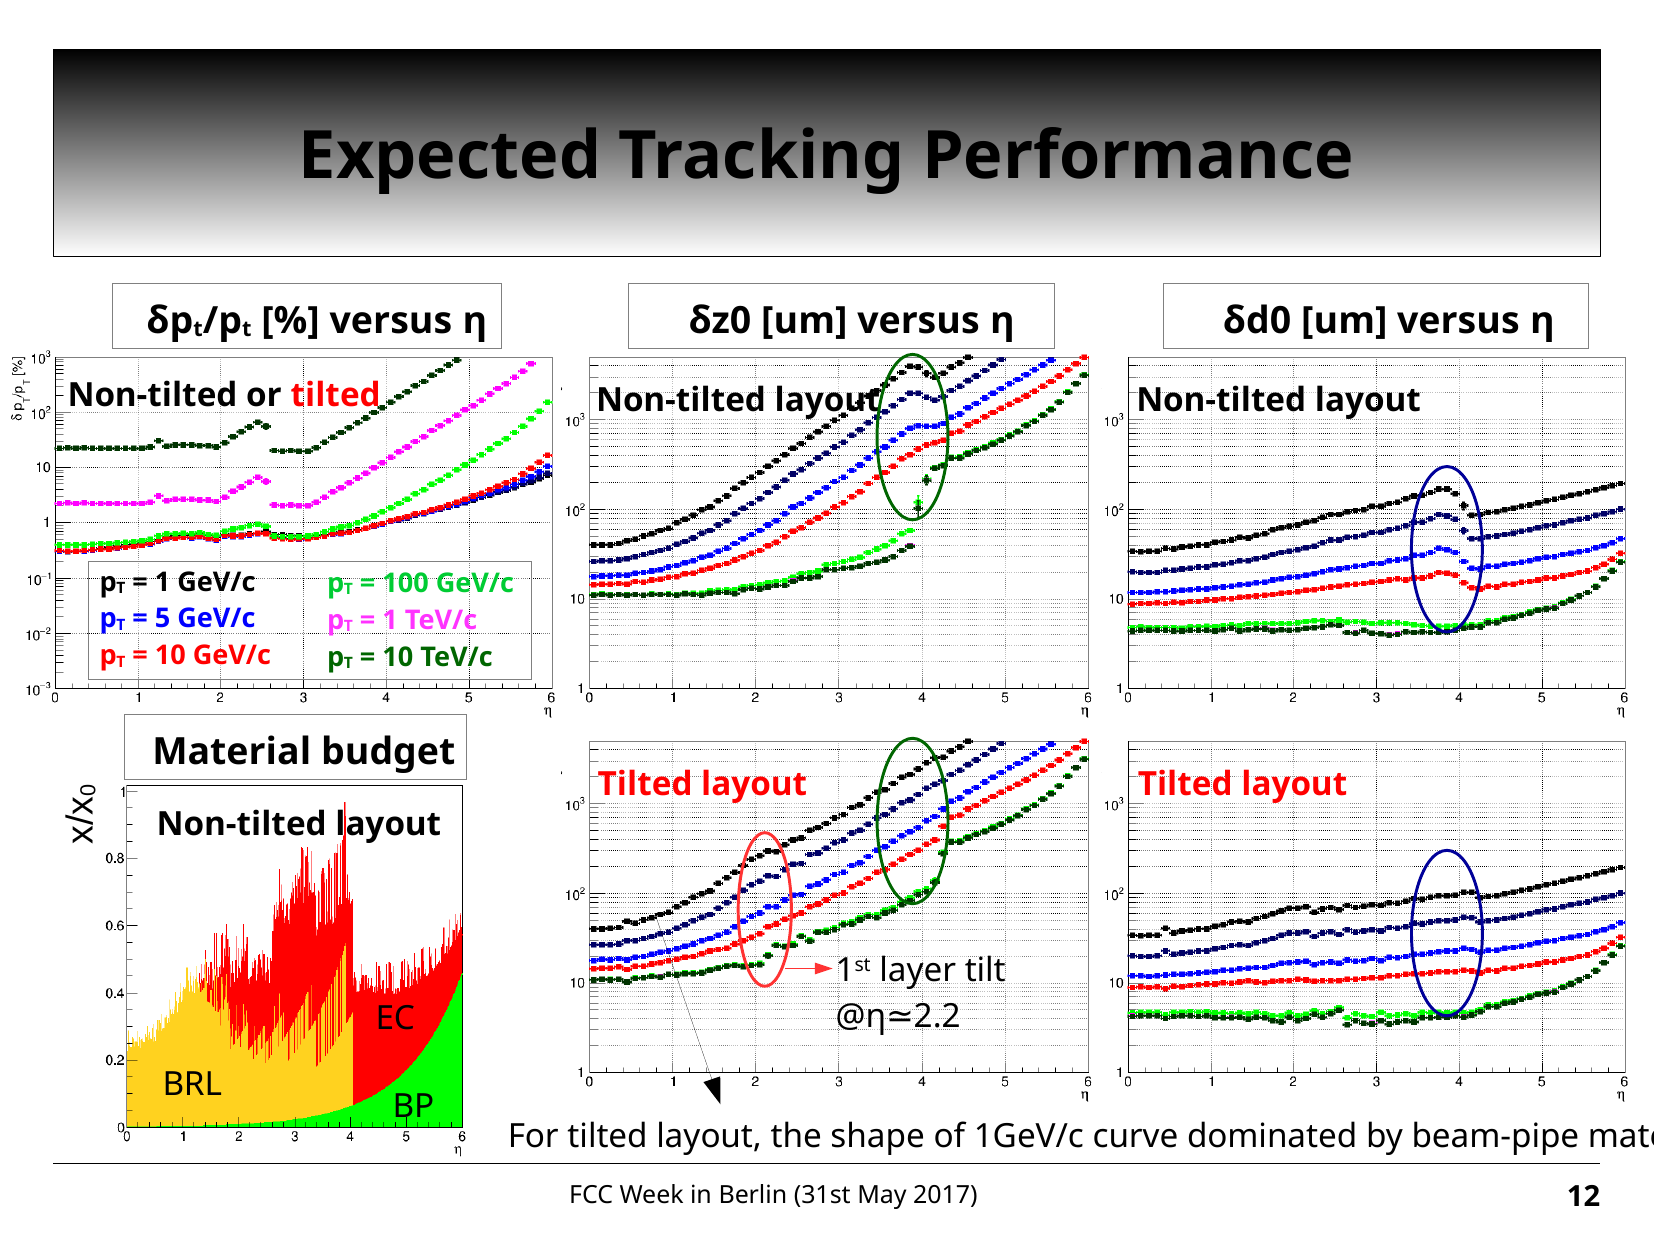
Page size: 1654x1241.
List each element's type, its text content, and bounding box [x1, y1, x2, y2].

text_box For tilted layout, the shape of 1GeV/c curve dominated by beam-pipe material! [493, 1104, 1644, 1156]
text_box Non-tilted or tilted [52, 363, 374, 415]
text_box Non-tilted layout [581, 368, 877, 421]
picture [879, 356, 946, 518]
text_box [1163, 283, 1589, 349]
text_box x/x0 [51, 769, 121, 860]
text_box Non-tilted layout [141, 792, 438, 845]
text_box BP [377, 1074, 452, 1127]
text_box EC [360, 986, 436, 1038]
picture [561, 315, 1630, 1114]
text_box pT = 1 GeV/c pT = 5 GeV/c pT = 10 GeV/c [89, 562, 274, 679]
picture [100, 776, 474, 1161]
text_box δd0 [um] versus η [1208, 285, 1599, 355]
text_box δz0 [um] versus η [673, 285, 1065, 355]
text_box [124, 714, 467, 780]
text_box BRL [147, 1052, 242, 1105]
picture [3, 315, 557, 730]
text_box [112, 283, 502, 349]
text_box δpt/pt [%] versus η [131, 285, 490, 355]
text_box Non-tilted layout [1121, 369, 1417, 421]
text_box Tilted layout [582, 752, 812, 805]
text_box 1st layer tilt @η≃2.2 [820, 938, 1134, 1029]
text_box pT = 1 GeV/c pT = 5 GeV/c pT = 10 GeV/c [47, 555, 429, 687]
title Expected Tracking Performance [53, 49, 1601, 257]
text_box Material budget [137, 716, 496, 786]
text_box pT = 100 GeV/c pT = 1 TeV/c pT = 10 TeV/c [274, 556, 656, 697]
text_box Tilted layout [1123, 752, 1352, 805]
text_box [628, 283, 1055, 349]
